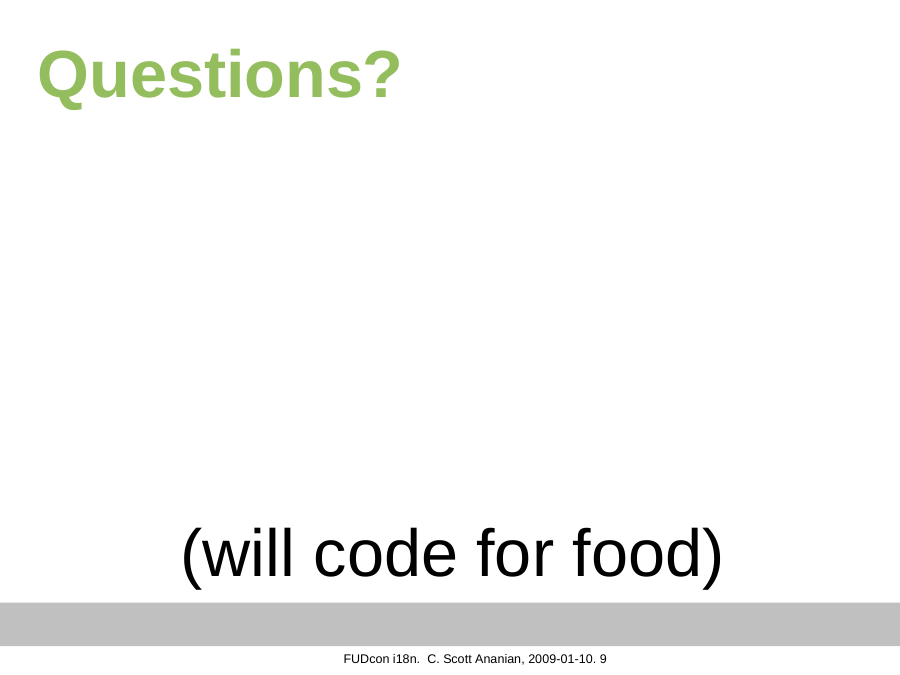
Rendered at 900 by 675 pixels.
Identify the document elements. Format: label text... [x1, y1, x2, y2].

subtitle (will code for food) [61, 157, 844, 675]
title Questions? [37, 37, 856, 226]
